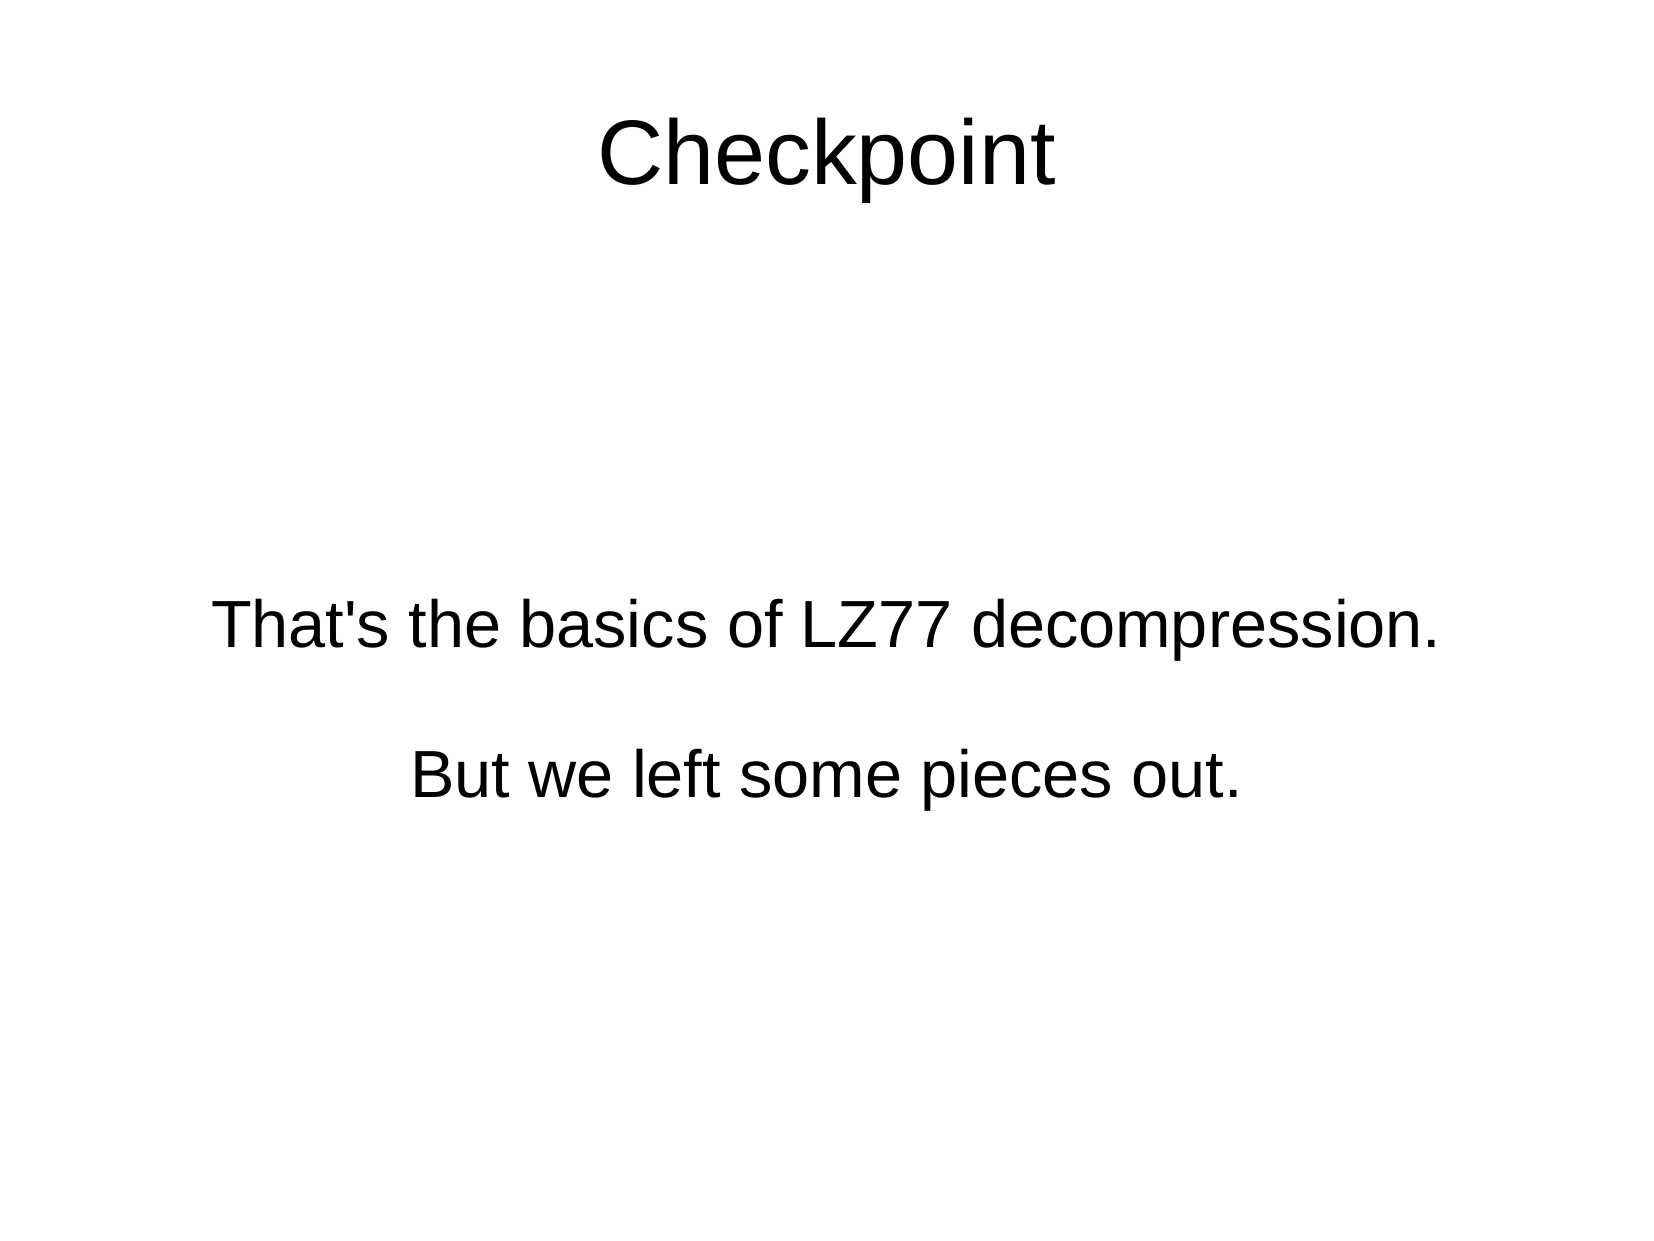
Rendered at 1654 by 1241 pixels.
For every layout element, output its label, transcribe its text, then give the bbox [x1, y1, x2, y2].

subtitle That's the basics of LZ77 decompression. But we left some pieces out. [82, 290, 1571, 1109]
title Checkpoint [82, 49, 1571, 257]
